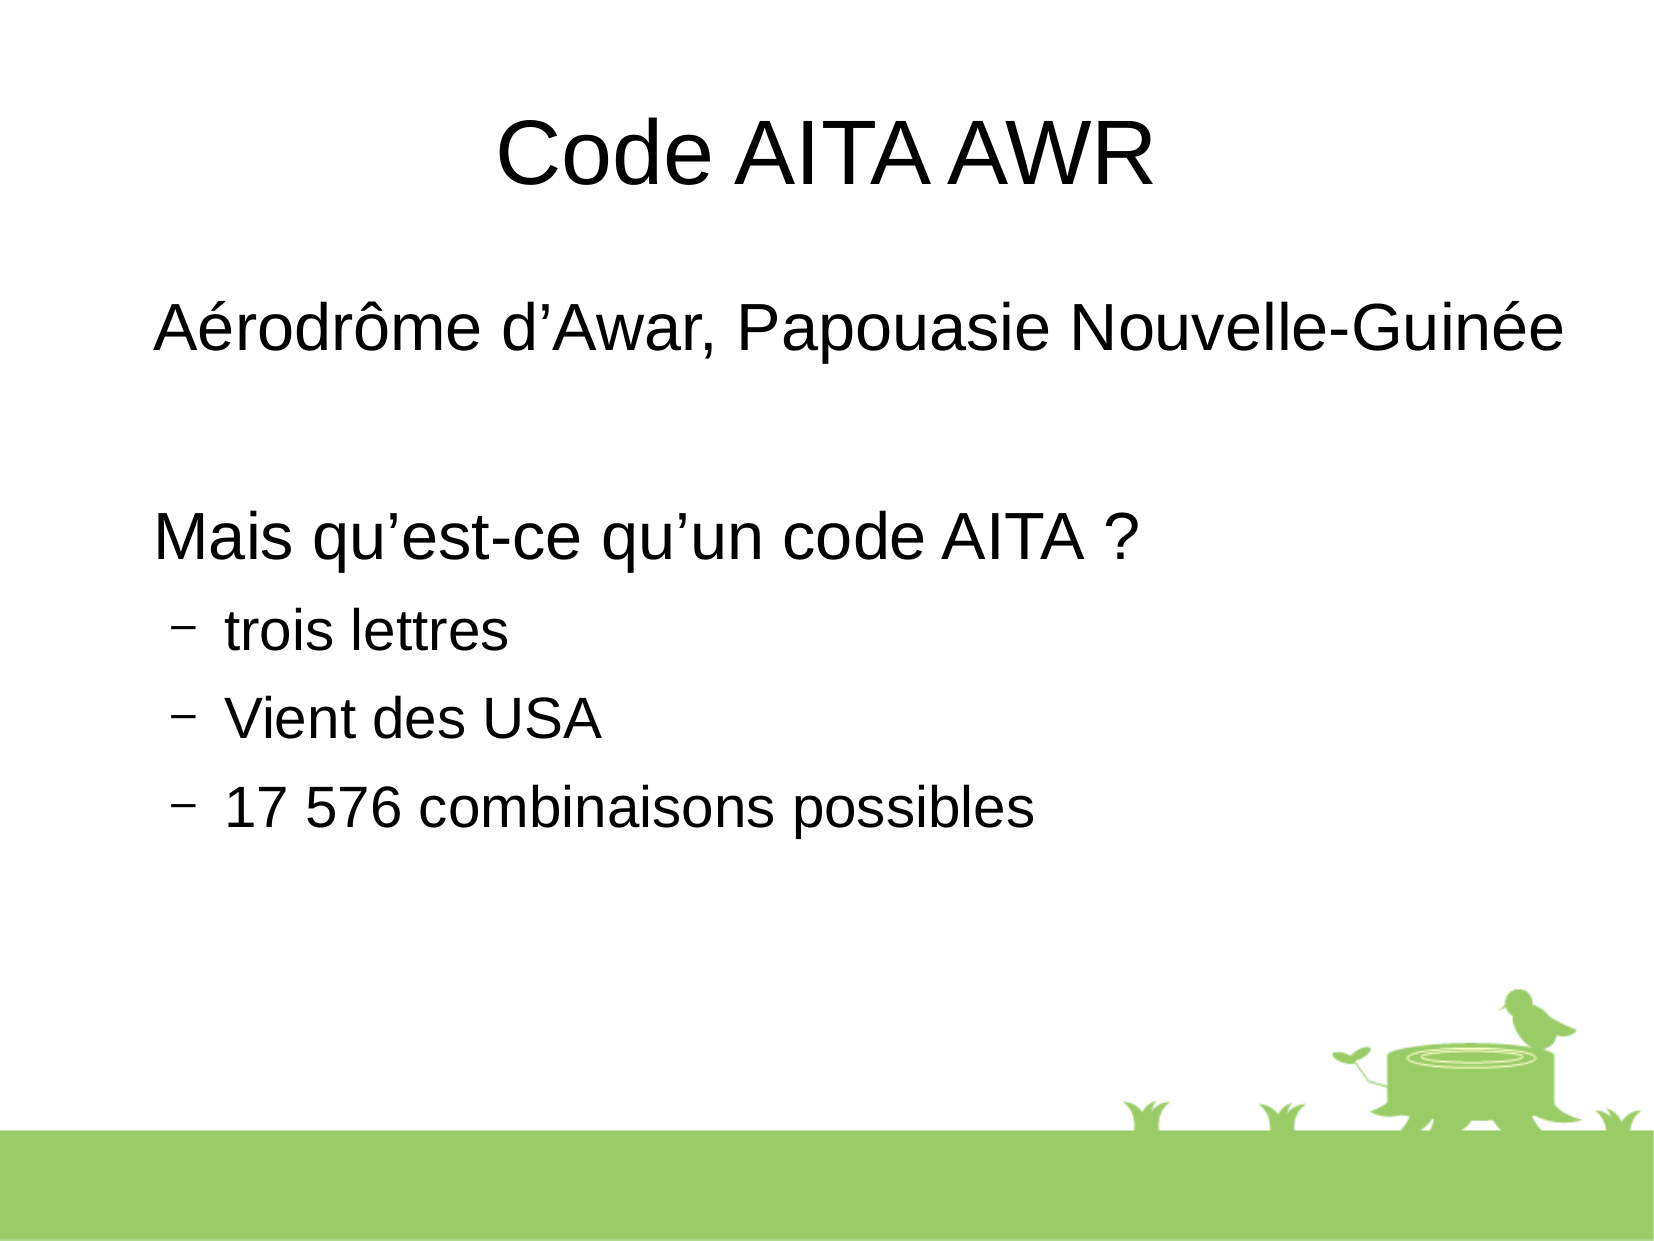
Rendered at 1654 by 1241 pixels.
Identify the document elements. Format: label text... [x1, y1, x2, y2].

picture [0, 0, 1654, 1241]
title Code AITA AWR [82, 49, 1571, 257]
list Aérodrôme d’Awar, Papouasie Nouvelle-Guinée Mais qu’est-ce qu’un code AITA ? trois lettres Vient des USA 17 576 combinaisons possibles [82, 290, 1571, 1010]
